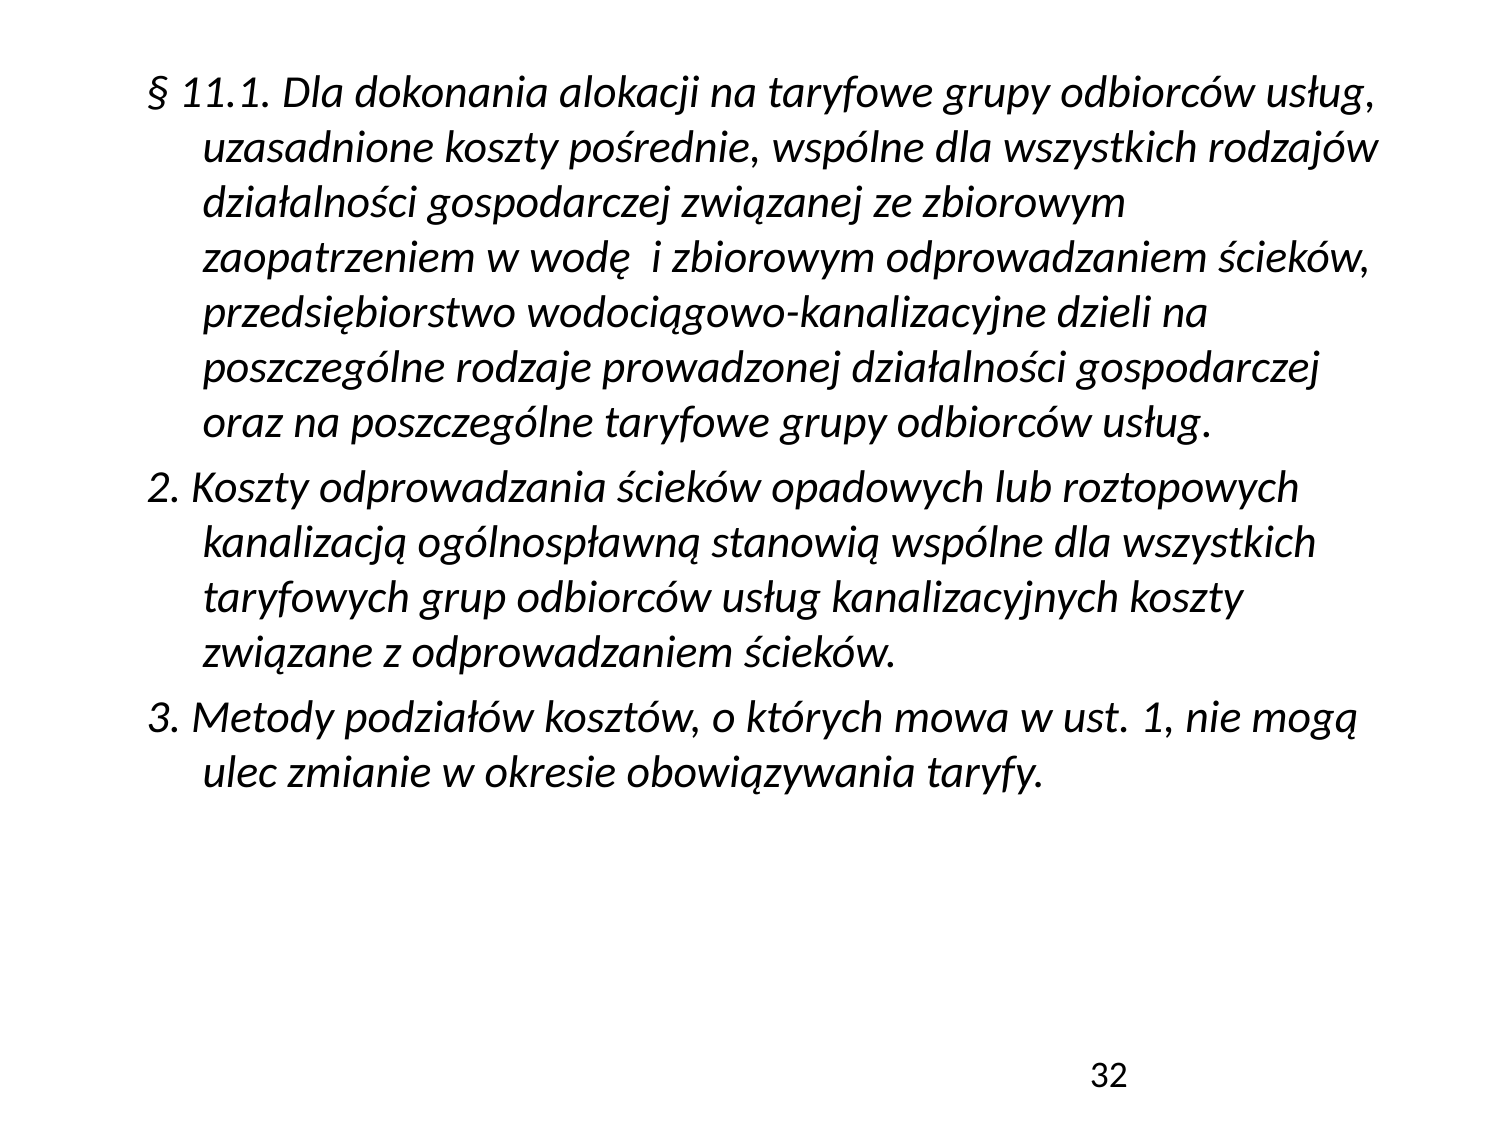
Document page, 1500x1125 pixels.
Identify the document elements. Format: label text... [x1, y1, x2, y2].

text_box 28 [1074, 1042, 1426, 1103]
list § 11.1. Dla dokonania alokacji na taryfowe grupy odbiorców usług, uzasadnione koszty pośrednie, wspólne dla wszystkich rodzajów działalności gospodarczej związanej ze zbiorowym zaopatrzeniem w wodę i zbiorowym odprowadzaniem ścieków, przedsiębiorstwo wodociągowo-kanalizacyjne dzieli na poszczególne rodzaje prowadzonej działalności gospodarczej oraz na poszczególne taryfowe grupy odbiorców usług. 2. Koszty odprowadzania ścieków opadowych lub roztopowych kanalizacją ogólnospławną stanowią wspólne dla wszystkich taryfowych grup odbiorców usług kanalizacyjnych koszty związane z odprowadzaniem ścieków. 3. Metody podziałów kosztów, o których mowa w ust. 1, nie mogą ulec zmianie w okresie obowiązywania taryfy. [75, 54, 1426, 1005]
